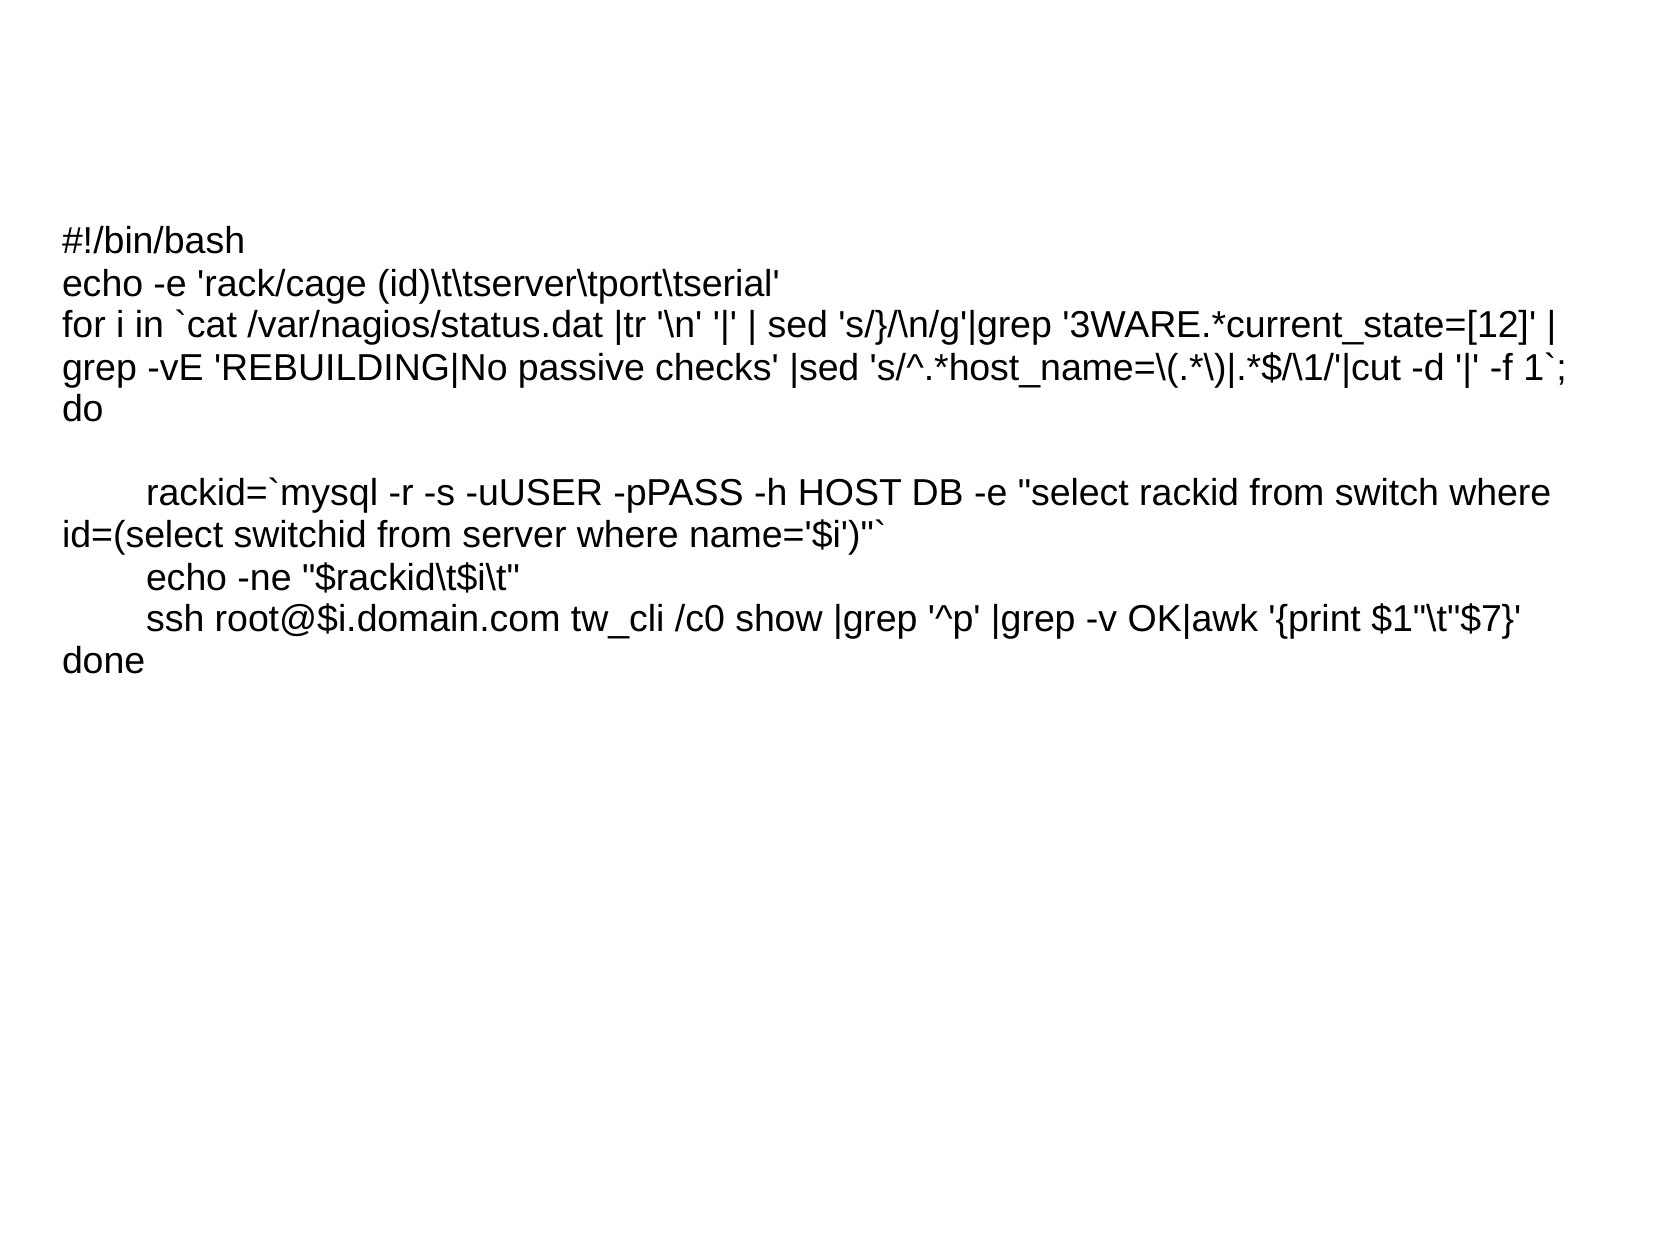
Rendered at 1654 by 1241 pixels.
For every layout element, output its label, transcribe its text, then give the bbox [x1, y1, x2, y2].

text_box #!/bin/bash echo -e 'rack/cage (id)\t\tserver\tport\tserial' for i in `cat /var/nagios/status.dat |tr '\n' '|' | sed 's/}/\n/g'|grep '3WARE.*current_state=[12]' |grep -vE 'REBUILDING|No passive checks' |sed 's/^.*host_name=\(.*\)|.*$/\1/'|cut -d '|' -f 1`; do rackid=`mysql -r -s -uUSER -pPASS -h HOST DB -e "select rackid from switch where id=(select switchid from server where name='$i')"` echo -ne "$rackid\t$i\t" ssh root@$i.domain.com tw_cli /c0 show |grep '^p' |grep -v OK|awk '{print $1"\t"$7}' done [47, 212, 1597, 908]
